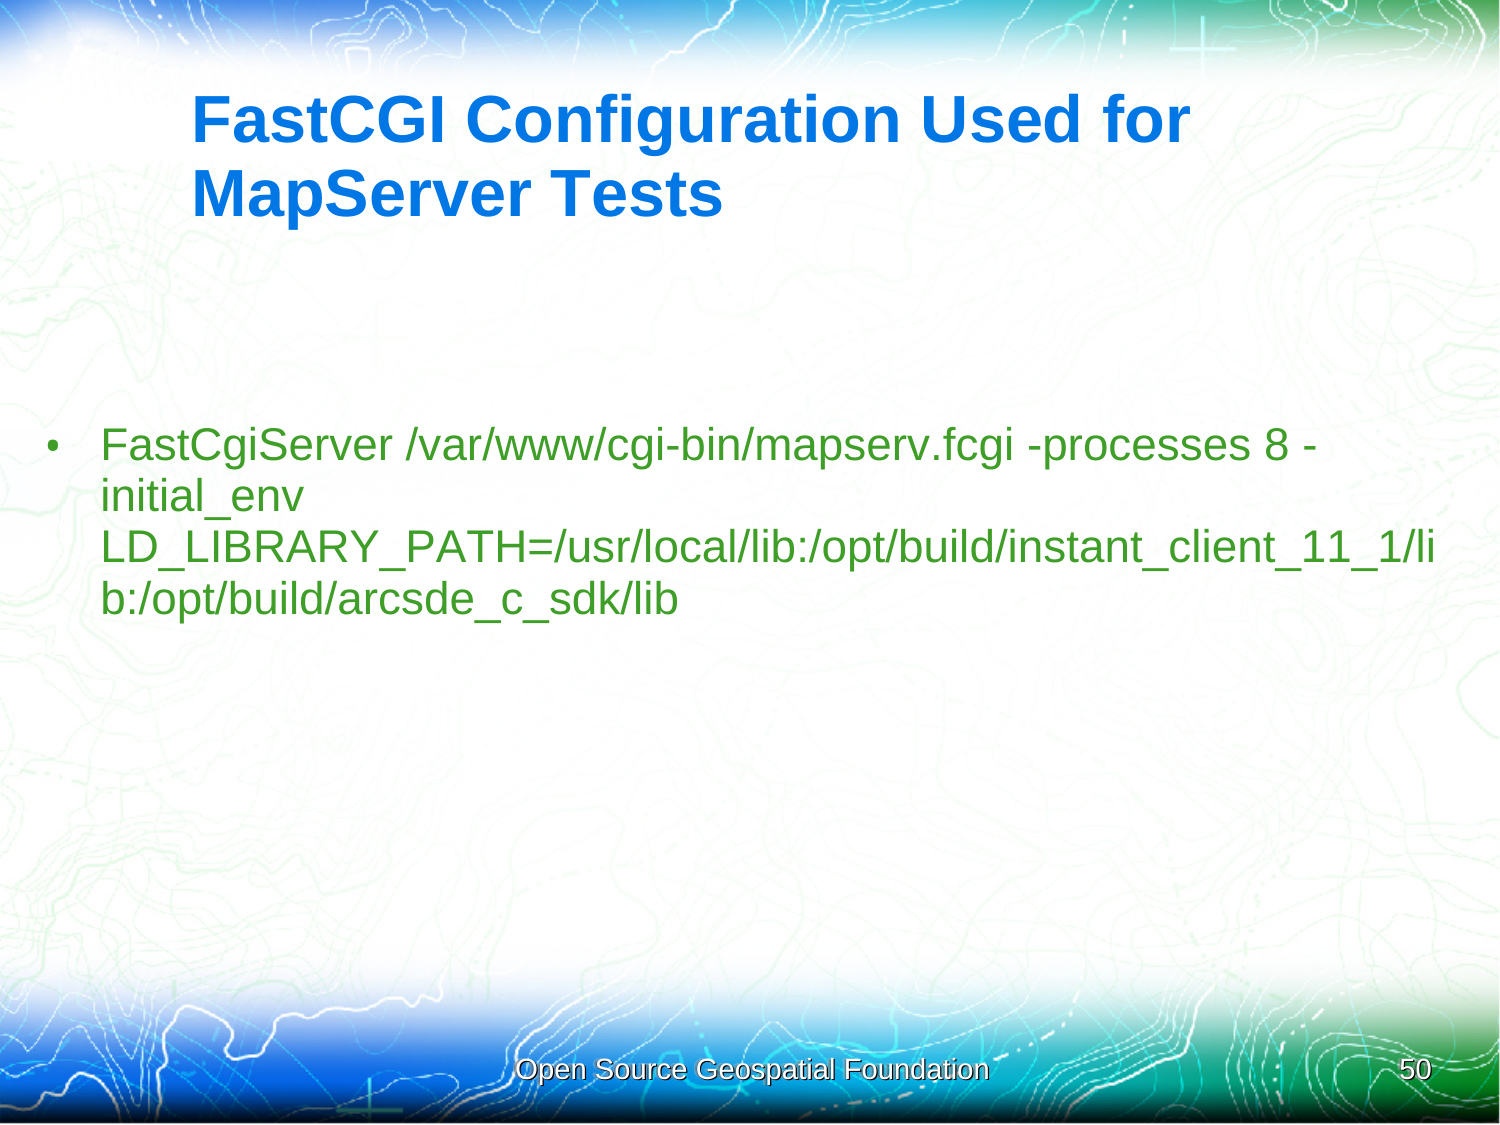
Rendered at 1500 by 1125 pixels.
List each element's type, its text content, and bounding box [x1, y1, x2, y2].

list FastCgiServer /var/www/cgi-bin/mapserv.fcgi -processes 8 -initial_env LD_LIBRARY_PATH=/usr/local/lib:/opt/build/instant_client_11_1/lib:/opt/build/arcsde_c_sdk/lib [29, 261, 1477, 1004]
picture [0, 0, 1500, 1125]
title FastCGI Configuration Used for MapServer Tests [177, 62, 1477, 251]
